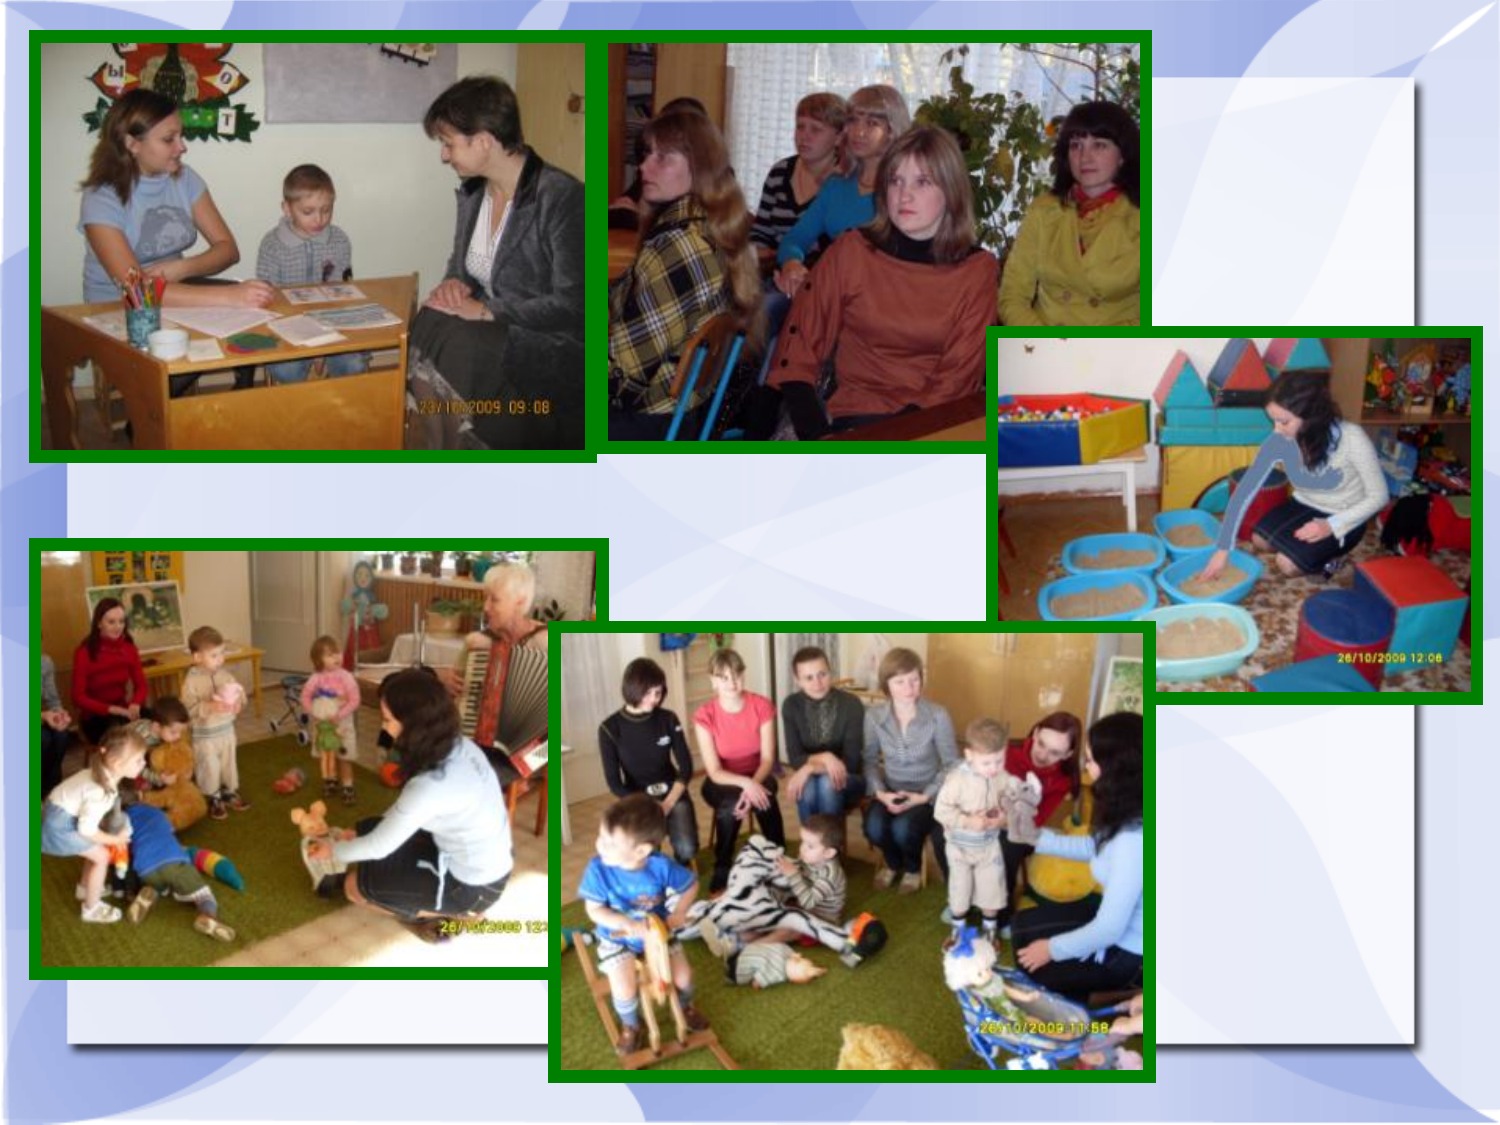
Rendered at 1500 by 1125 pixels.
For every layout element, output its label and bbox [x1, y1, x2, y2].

picture [0, 0, 1500, 1125]
text_box [41, 550, 597, 968]
text_box [998, 338, 1471, 693]
text_box [41, 42, 585, 451]
text_box [608, 42, 1140, 442]
